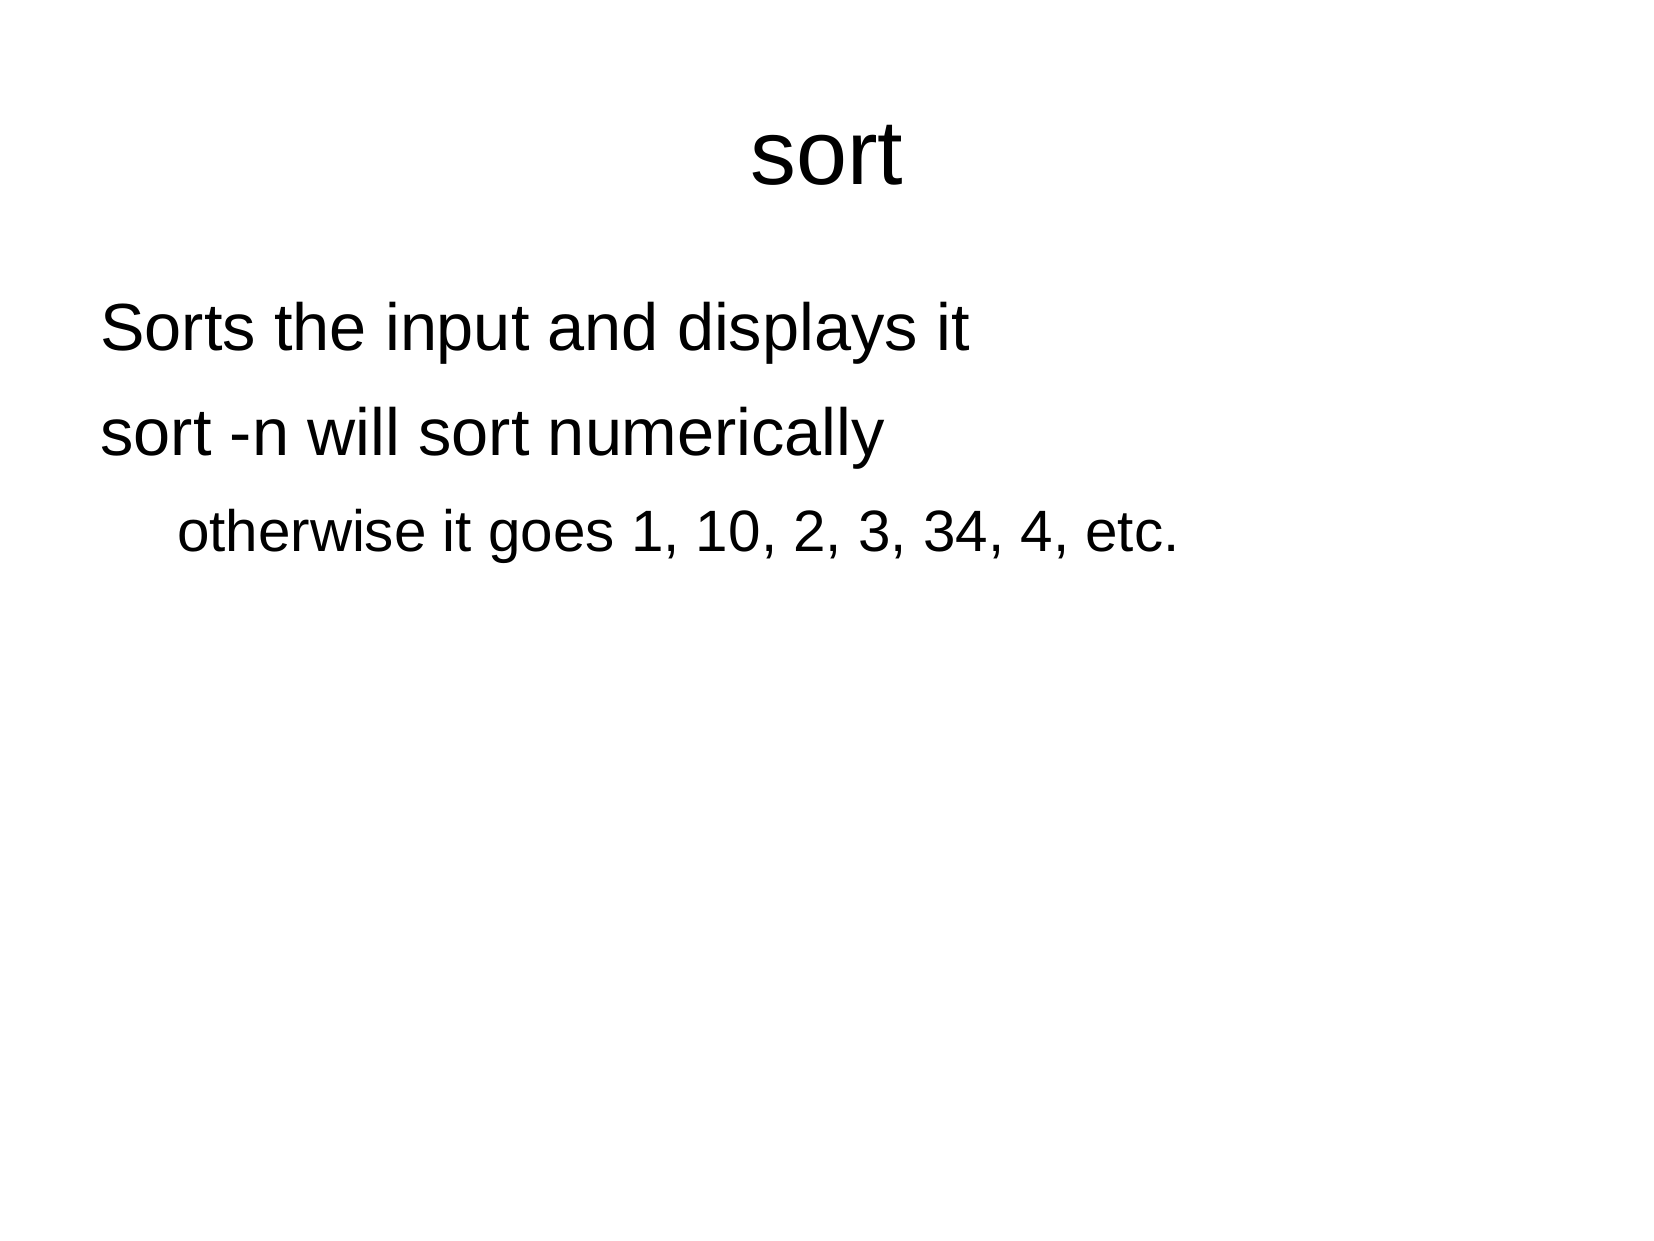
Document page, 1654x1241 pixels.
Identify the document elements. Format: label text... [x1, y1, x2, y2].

title sort [82, 49, 1571, 257]
list Sorts the input and displays it sort -n will sort numerically otherwise it goes 1, 10, 2, 3, 34, 4, etc. [82, 290, 1571, 1109]
